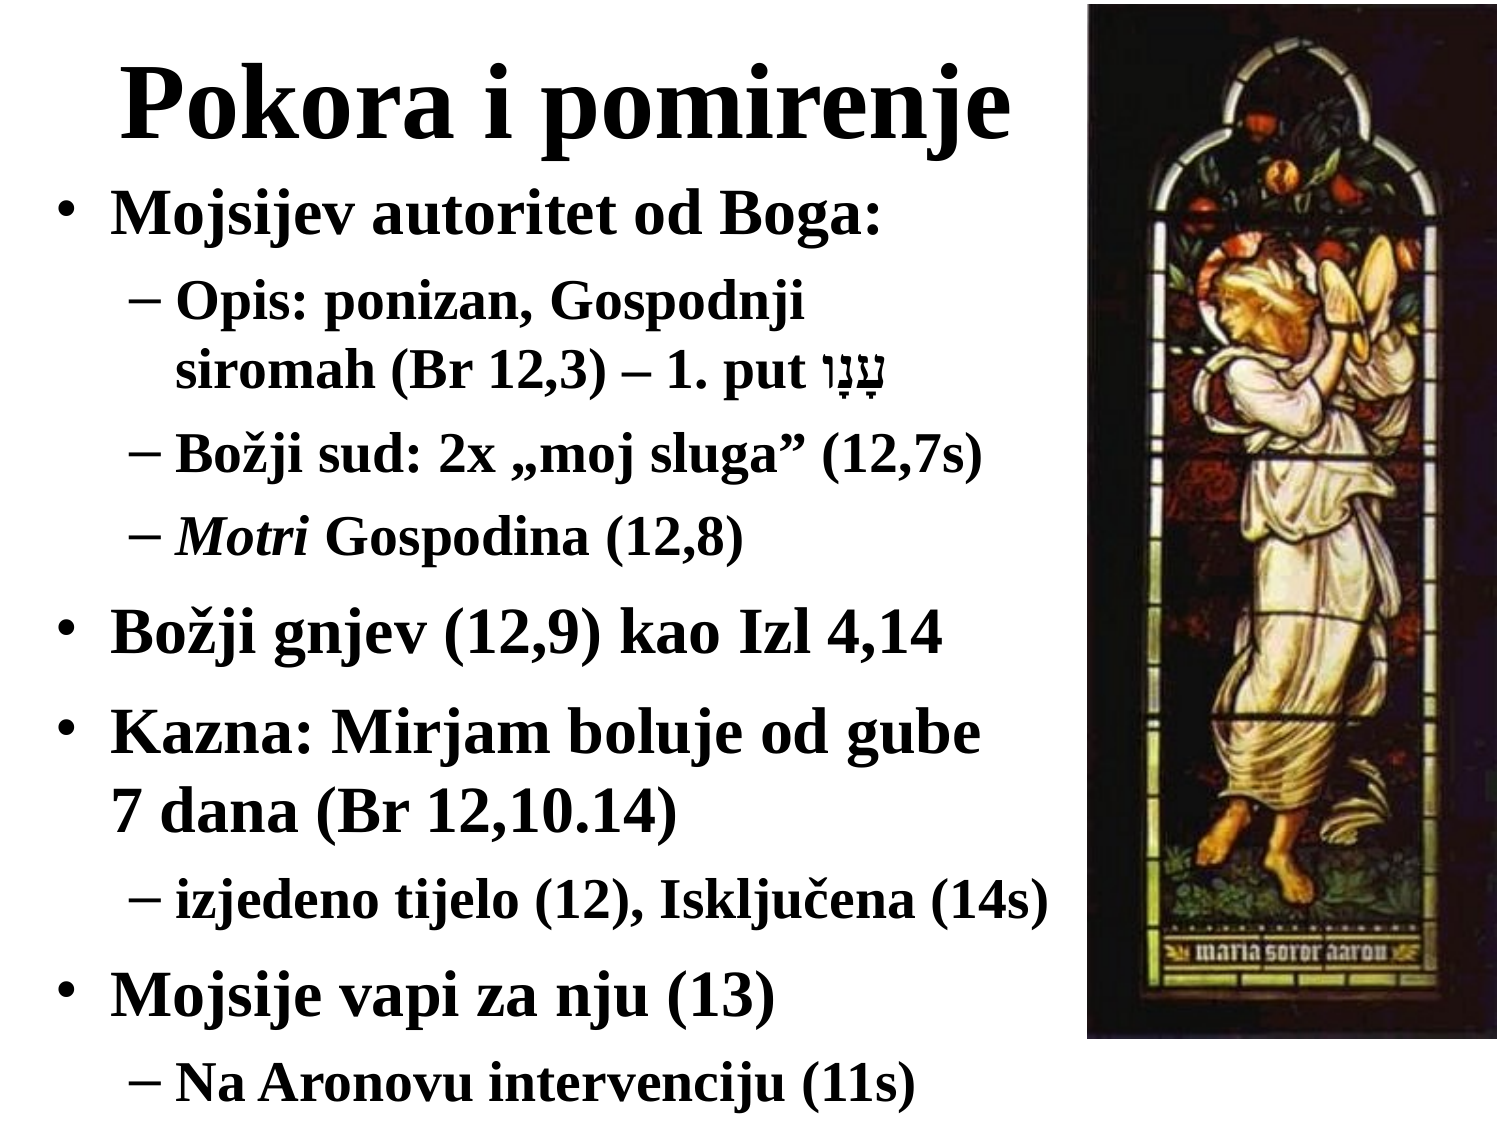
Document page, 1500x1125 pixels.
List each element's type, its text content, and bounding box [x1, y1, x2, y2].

list Mojsijev autoritet od Boga: Opis: ponizan, Gospodnji siromah (Br 12,3) – 1. put עָנָו Božji sud: 2x „moj sluga” (12,7s) Motri Gospodina (12,8) Božji gnjev (12,9) kao Izl 4,14 Kazna: Mirjam boluje od gube 7 dana (Br 12,10.14) izjedeno tijelo (12), Isključena (14s) Mojsije vapi za nju (13) Na Aronovu intervenciju (11s) [37, 159, 1497, 1125]
picture [1087, 4, 1497, 1039]
title Pokora i pomirenje [3, 21, 1087, 209]
